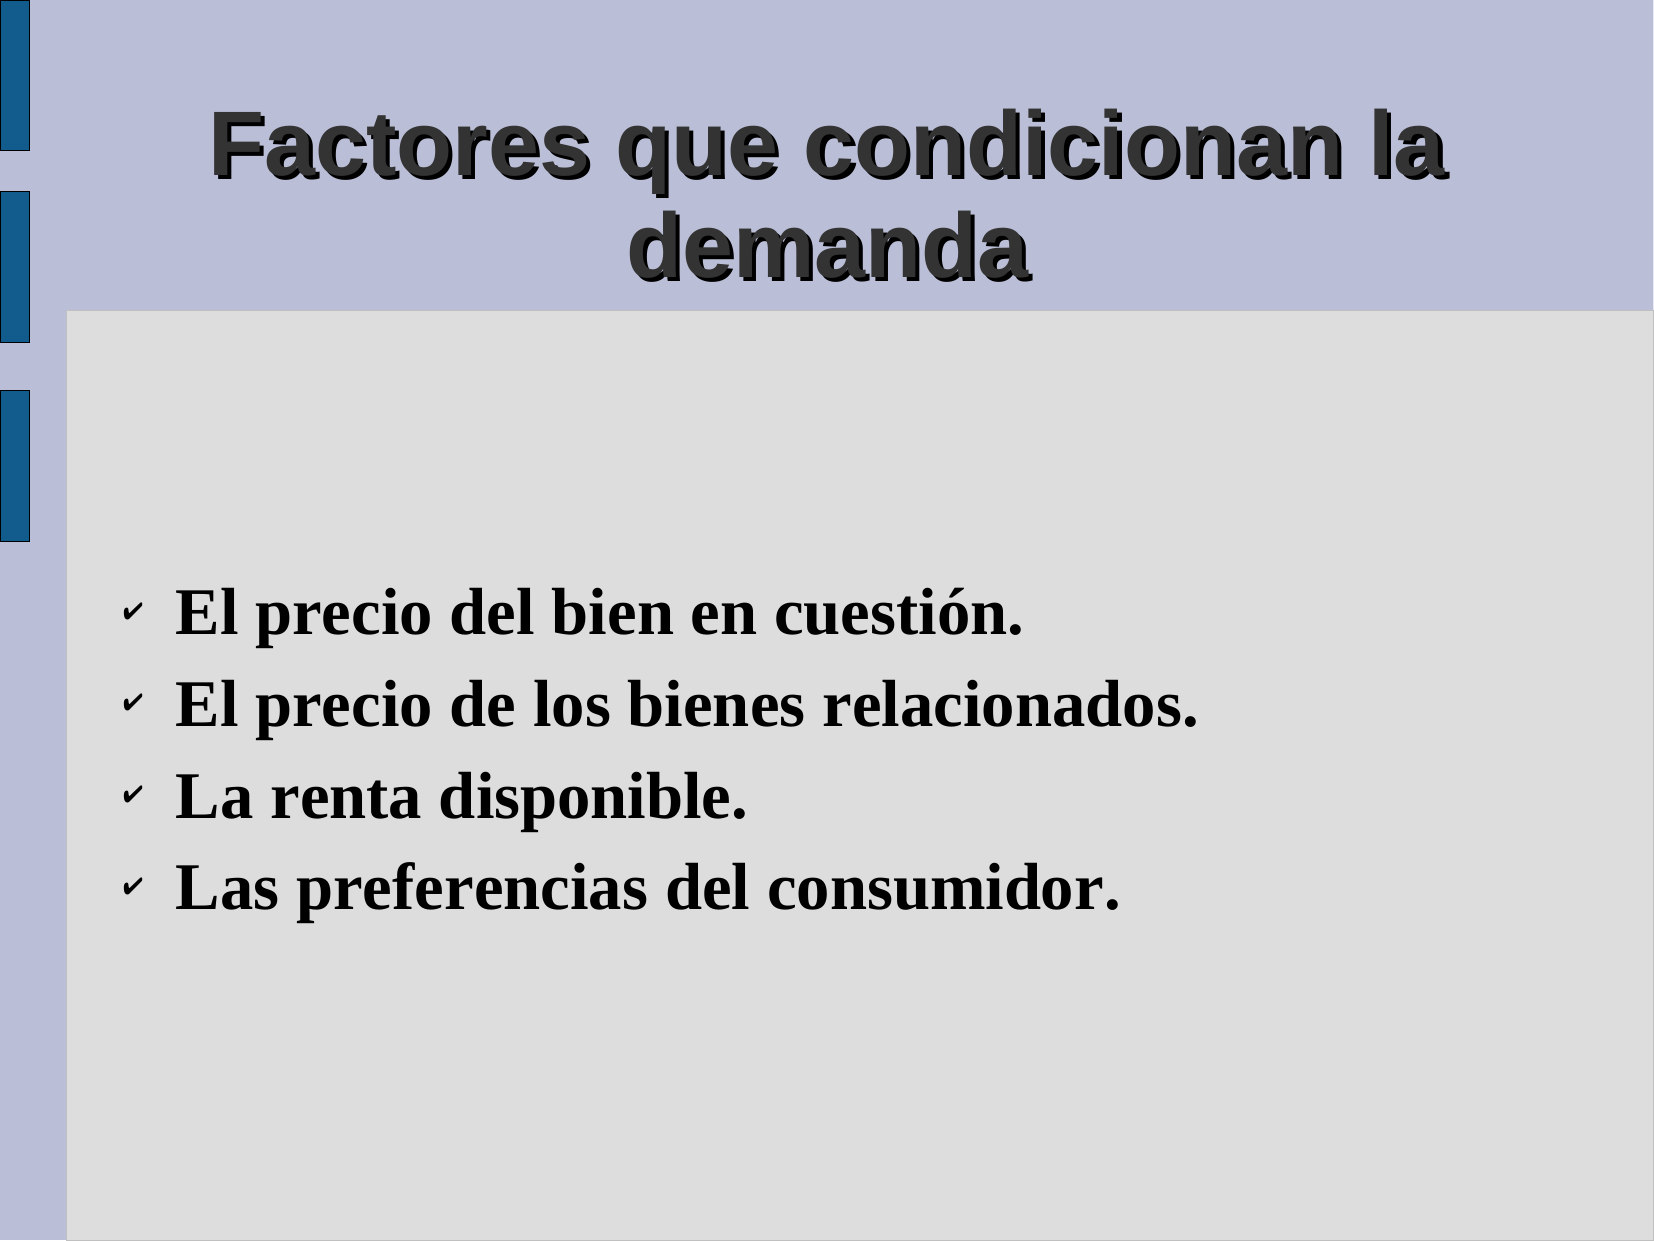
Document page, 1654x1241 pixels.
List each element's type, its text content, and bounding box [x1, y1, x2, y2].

title Factores que condicionan la demanda [121, 92, 1534, 298]
subtitle El precio del bien en cuestión. El precio de los bienes relacionados. La renta disponible. Las preferencias del consumidor. [123, 347, 1536, 1152]
